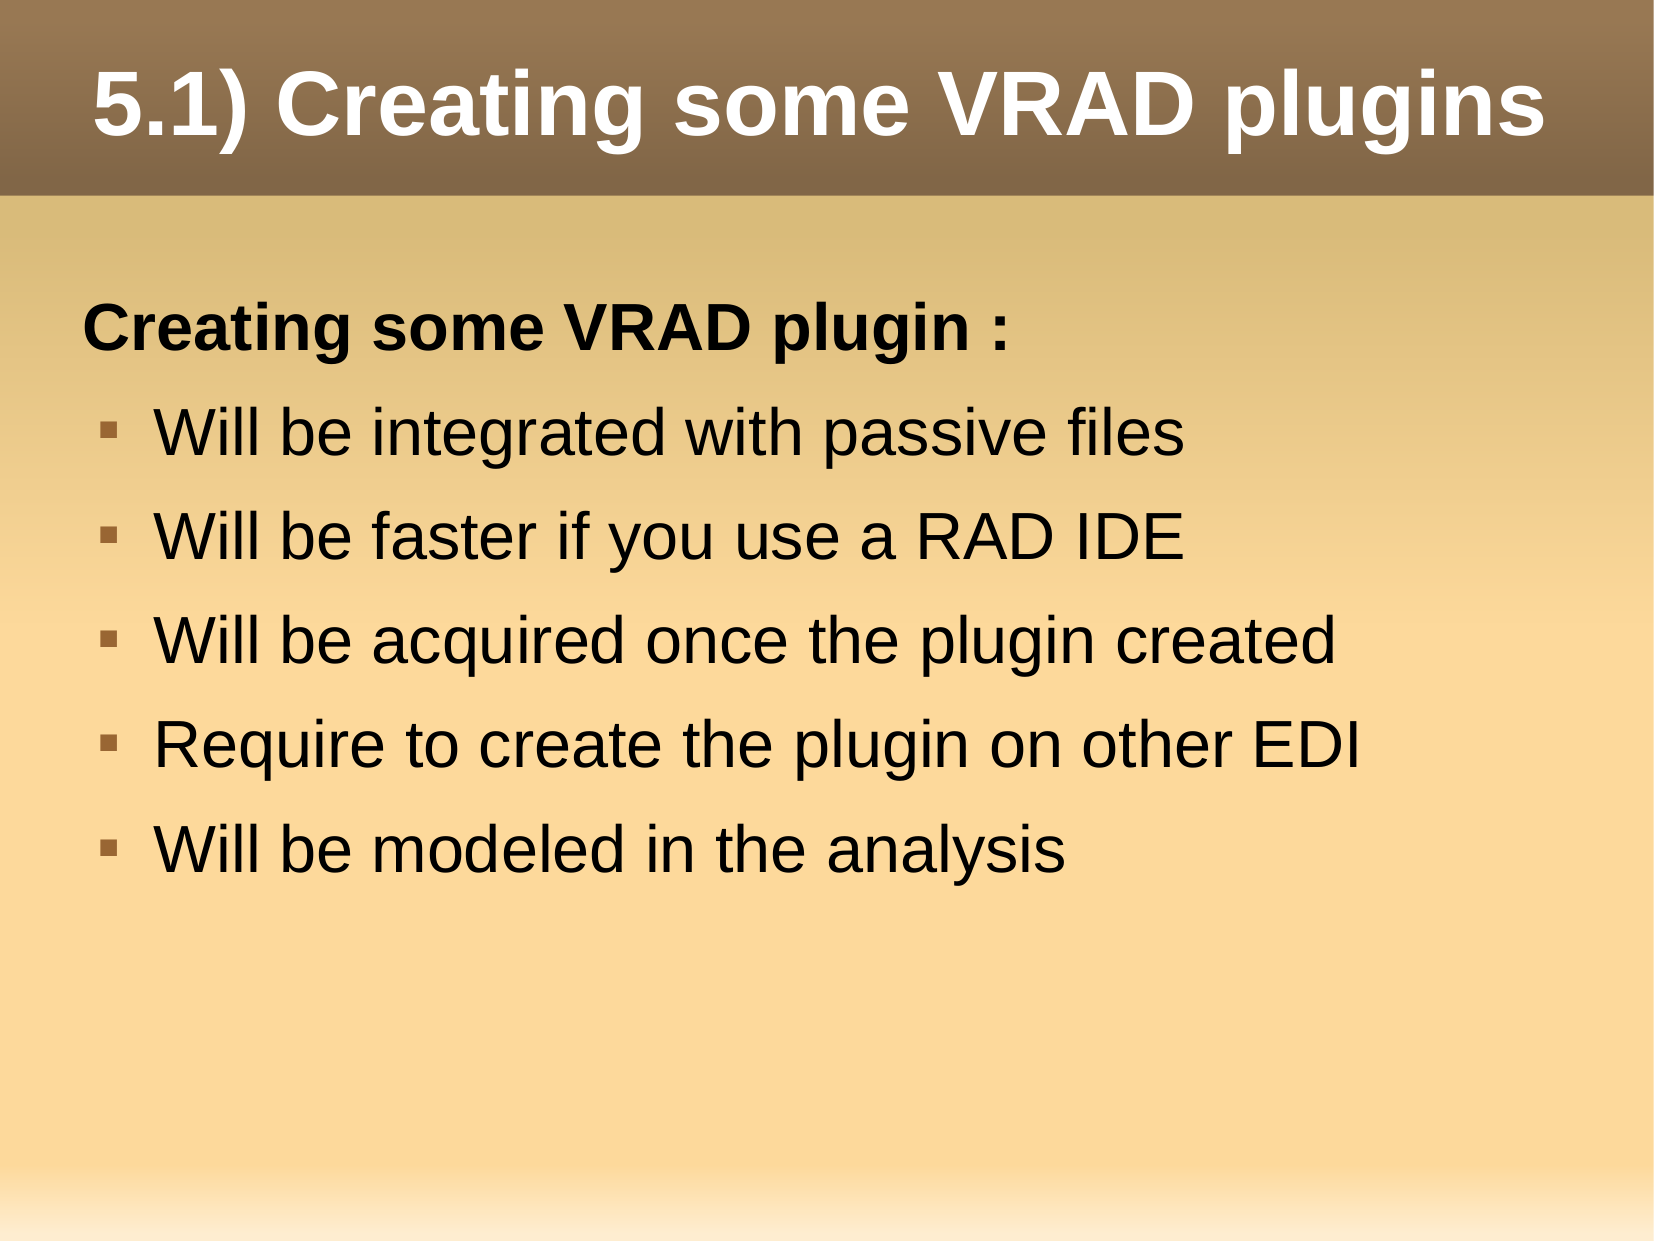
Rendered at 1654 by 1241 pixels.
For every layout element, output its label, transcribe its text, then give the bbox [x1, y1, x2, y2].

title 5.1) Creating some VRAD plugins [76, 0, 1565, 208]
picture [0, 0, 1654, 1241]
list Creating some VRAD plugin : Will be integrated with passive files Will be faster if you use a RAD IDE Will be acquired once the plugin created Require to create the plugin on other EDI Will be modeled in the analysis [82, 290, 1571, 1109]
